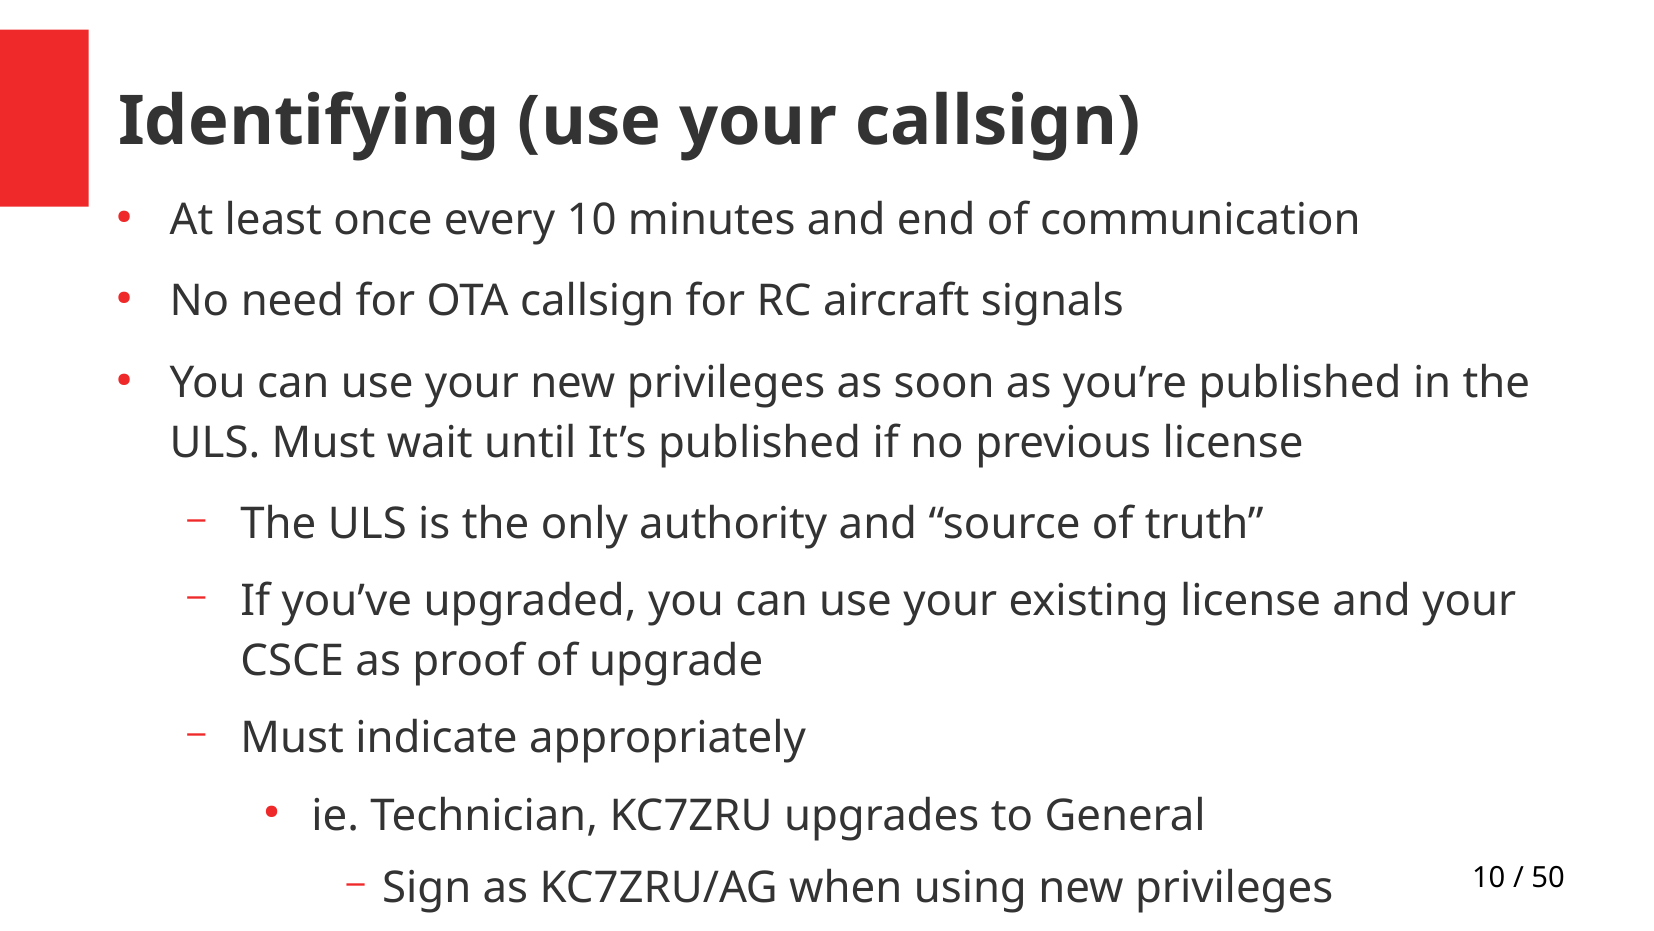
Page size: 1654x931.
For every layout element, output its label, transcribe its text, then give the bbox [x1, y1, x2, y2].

list At least once every 10 minutes and end of communication No need for OTA callsign for RC aircraft signals You can use your new privileges as soon as you’re published in the ULS. Must wait until It’s published if no previous license The ULS is the only authority and “source of truth” If you’ve upgraded, you can use your existing license and your CSCE as proof of upgrade Must indicate appropriately ie. Technician, KC7ZRU upgrades to General Sign as KC7ZRU/AG when using new privileges Not needed when working Tech privileges [98, 187, 1576, 777]
title Identifying (use your callsign) [118, 29, 1595, 207]
